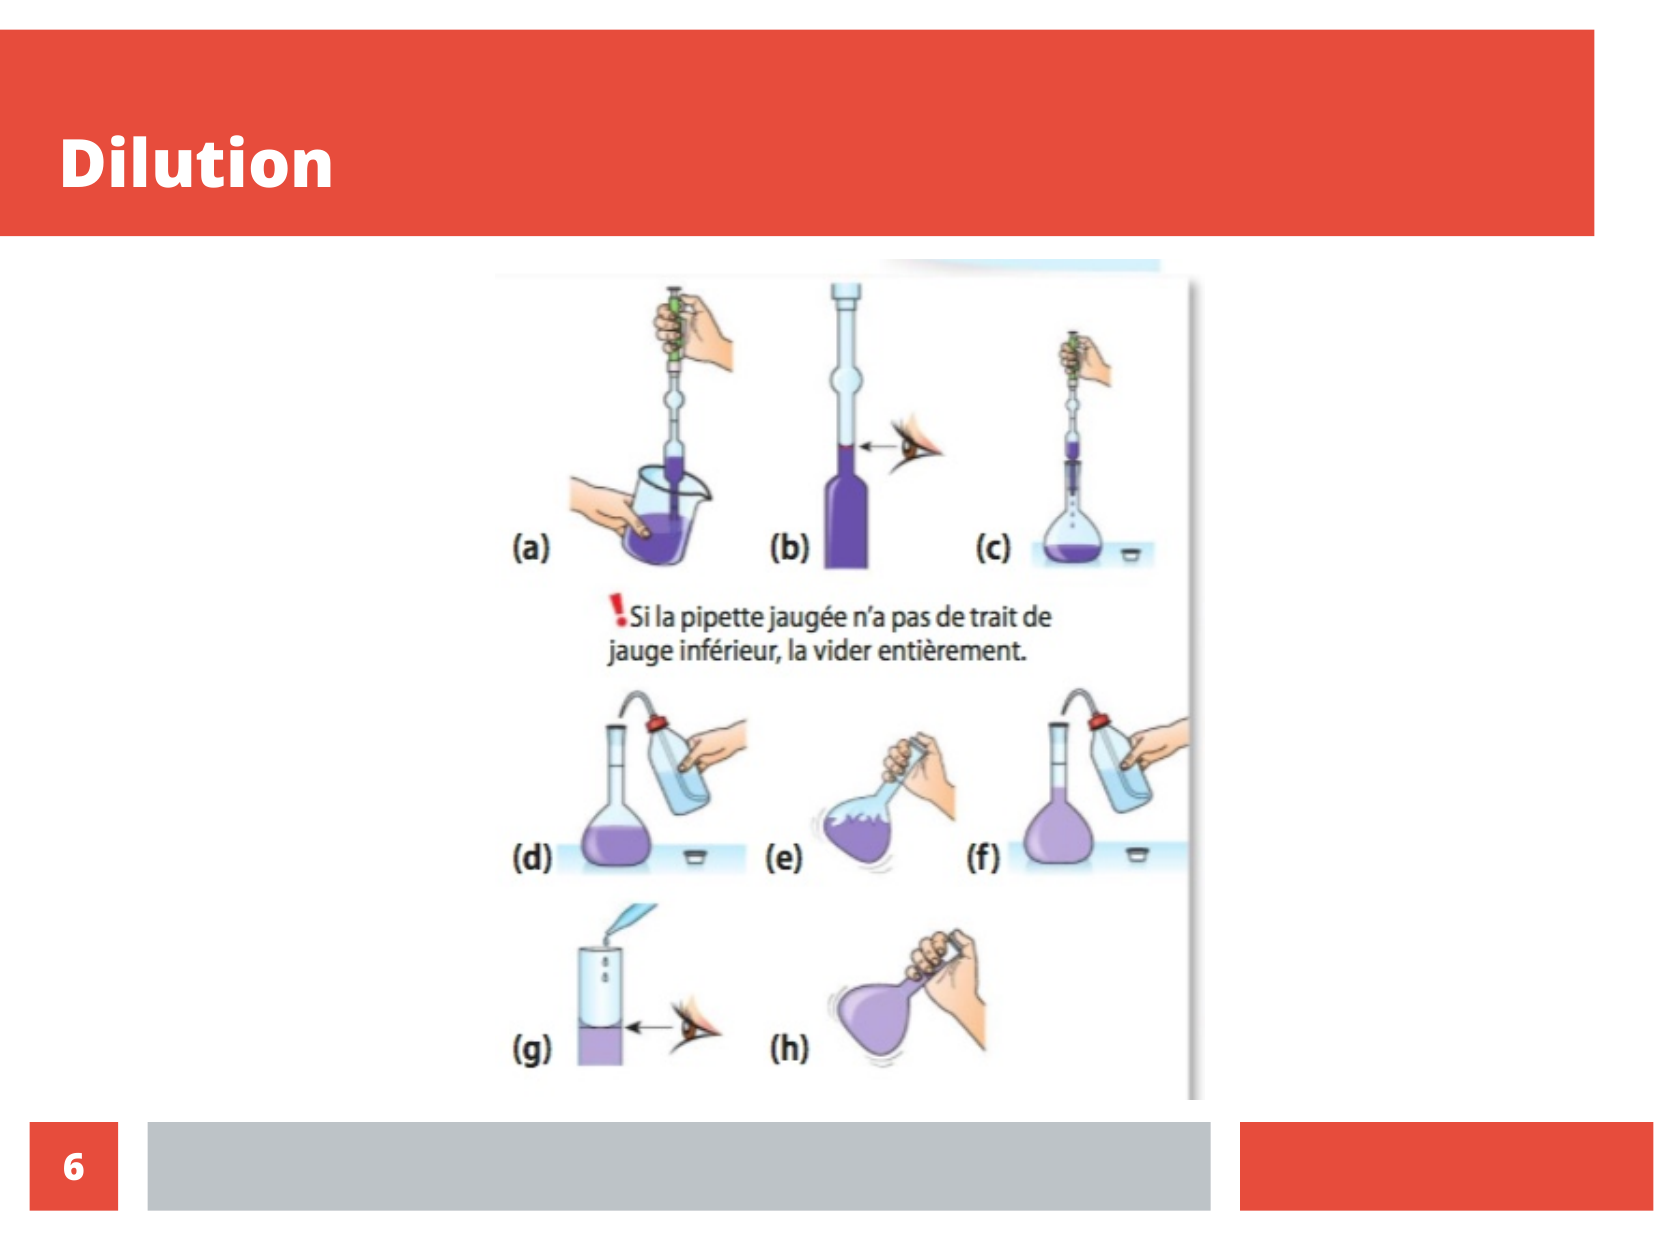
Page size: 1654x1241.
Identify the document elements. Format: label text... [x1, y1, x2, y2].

picture [495, 259, 1205, 1100]
title Dilution [59, 59, 1595, 207]
